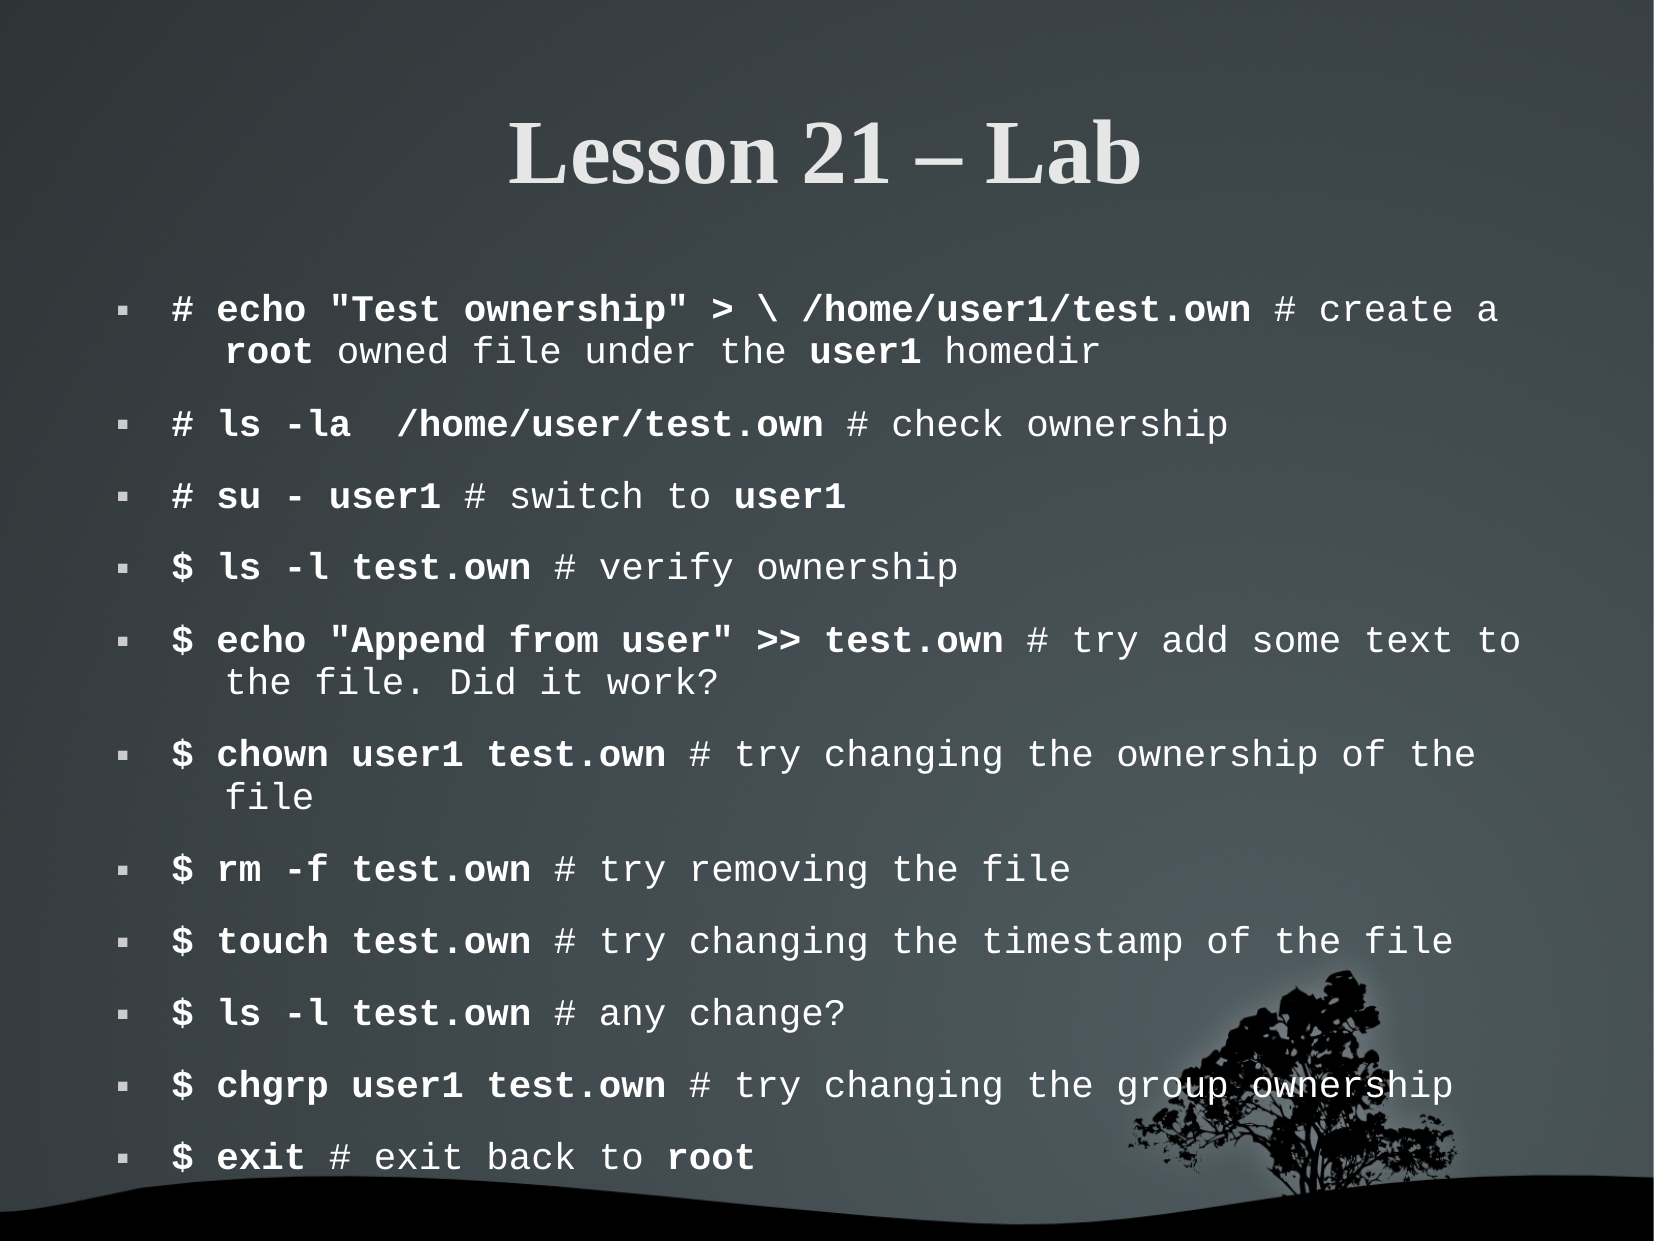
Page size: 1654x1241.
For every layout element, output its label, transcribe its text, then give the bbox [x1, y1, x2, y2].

title Lesson 21 – Lab [82, 49, 1571, 257]
list # echo "Test ownership" > \ /home/user1/test.own # create a root owned file under the user1 homedir # ls -la /home/user/test.own # check ownership # su - user1 # switch to user1 $ ls -l test.own # verify ownership $ echo "Append from user" >> test.own # try add some text to the file. Did it work? $ chown user1 test.own # try changing the ownership of the file $ rm -f test.own # try removing the file $ touch test.own # try changing the timestamp of the file $ ls -l test.own # any change? $ chgrp user1 test.own # try changing the group ownership $ exit # exit back to root [82, 290, 1571, 1109]
picture [0, 0, 1654, 1241]
